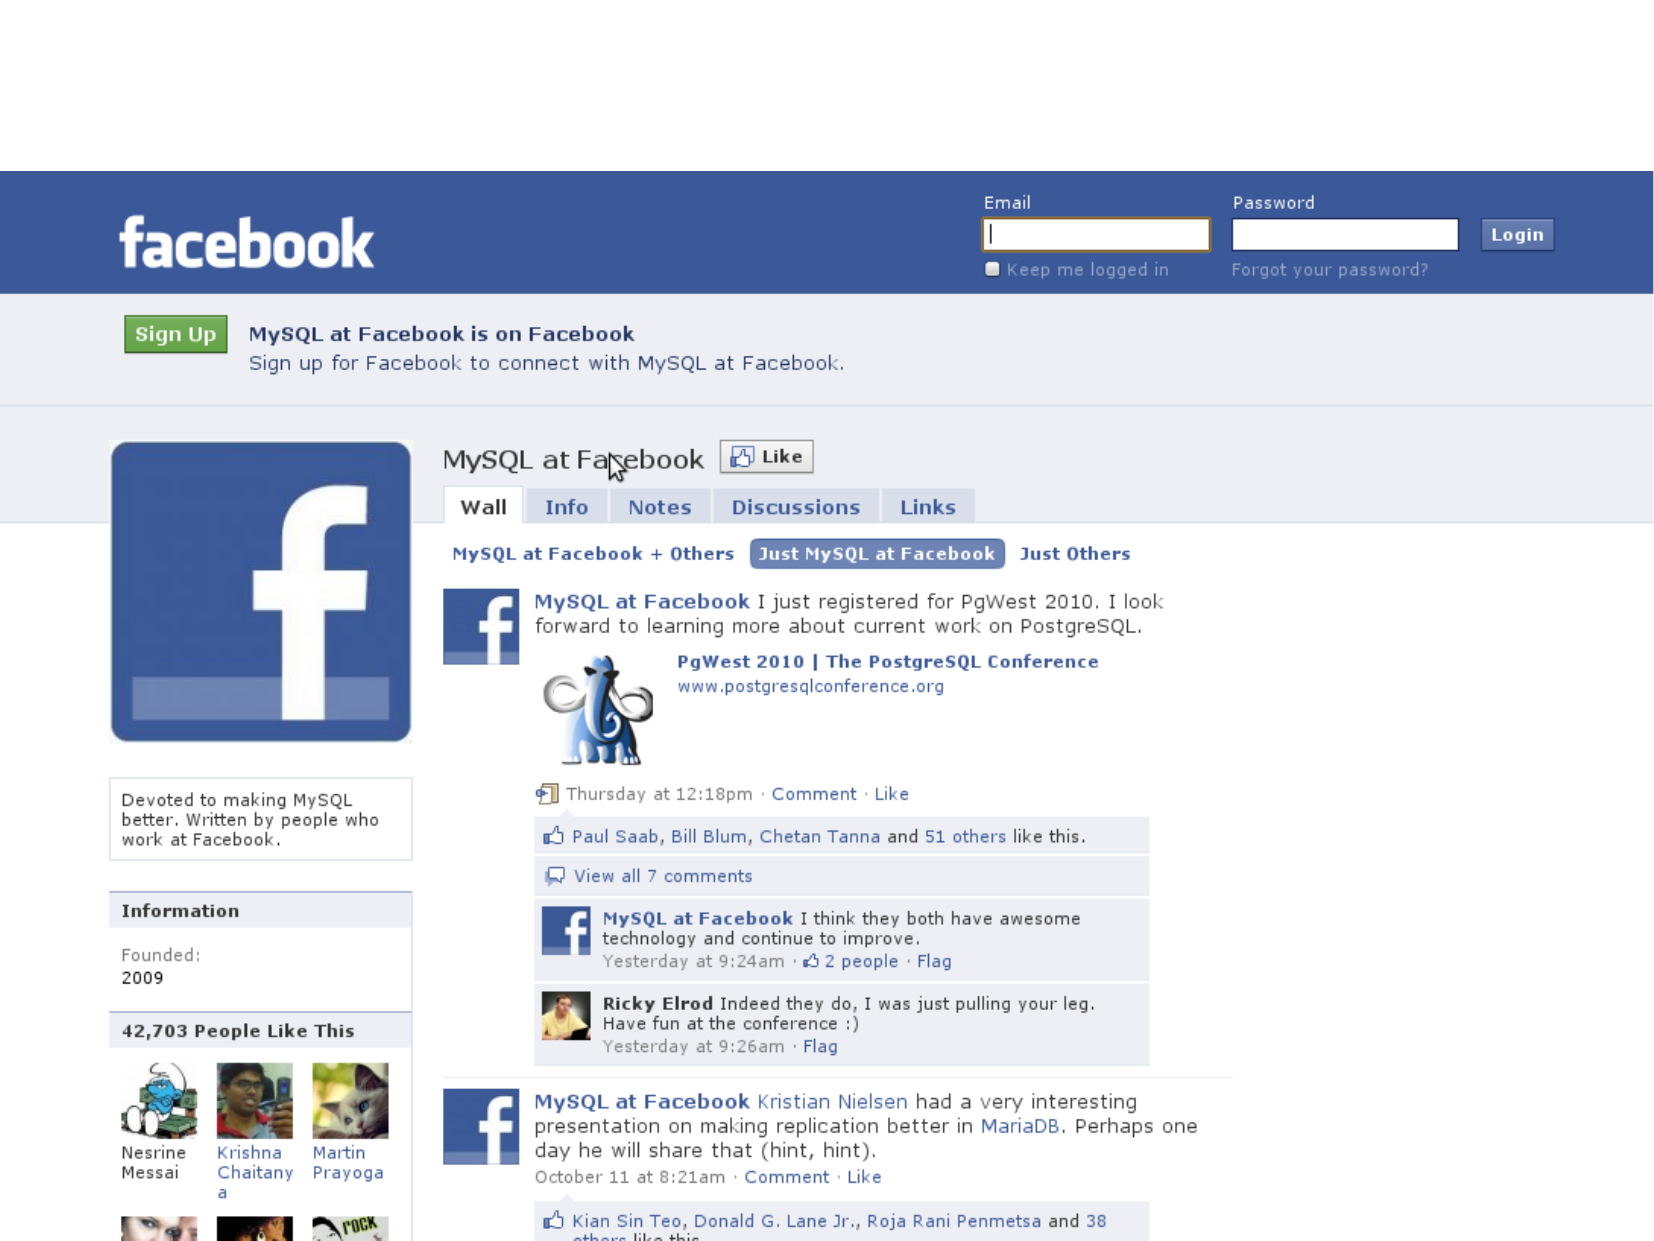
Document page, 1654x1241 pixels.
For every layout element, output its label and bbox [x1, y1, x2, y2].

picture [0, 171, 1654, 1241]
